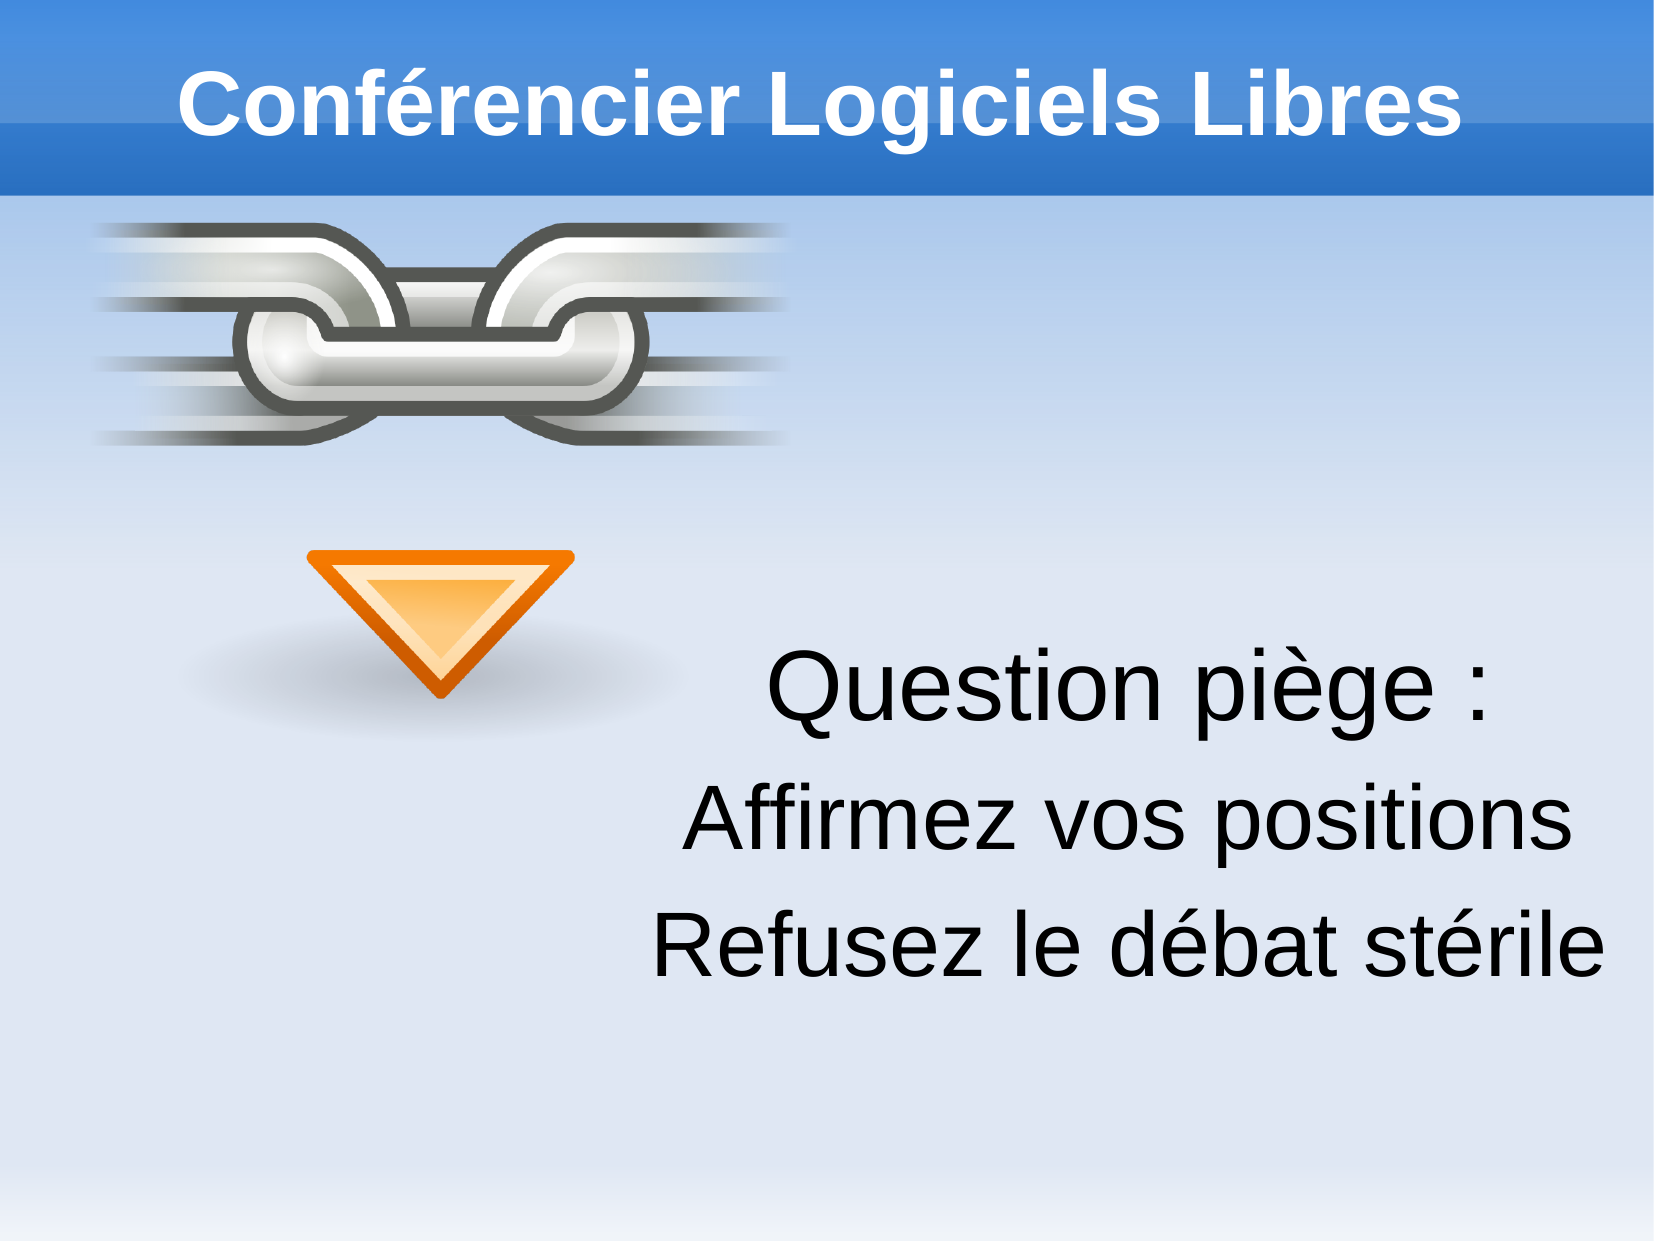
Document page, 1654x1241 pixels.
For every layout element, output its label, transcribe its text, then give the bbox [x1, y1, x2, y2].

text_box Question piège : Affirmez vos positions Refusez le débat stérile [635, 622, 1624, 1039]
picture [0, 0, 1654, 1241]
title Conférencier Logiciels Libres [76, 0, 1565, 208]
